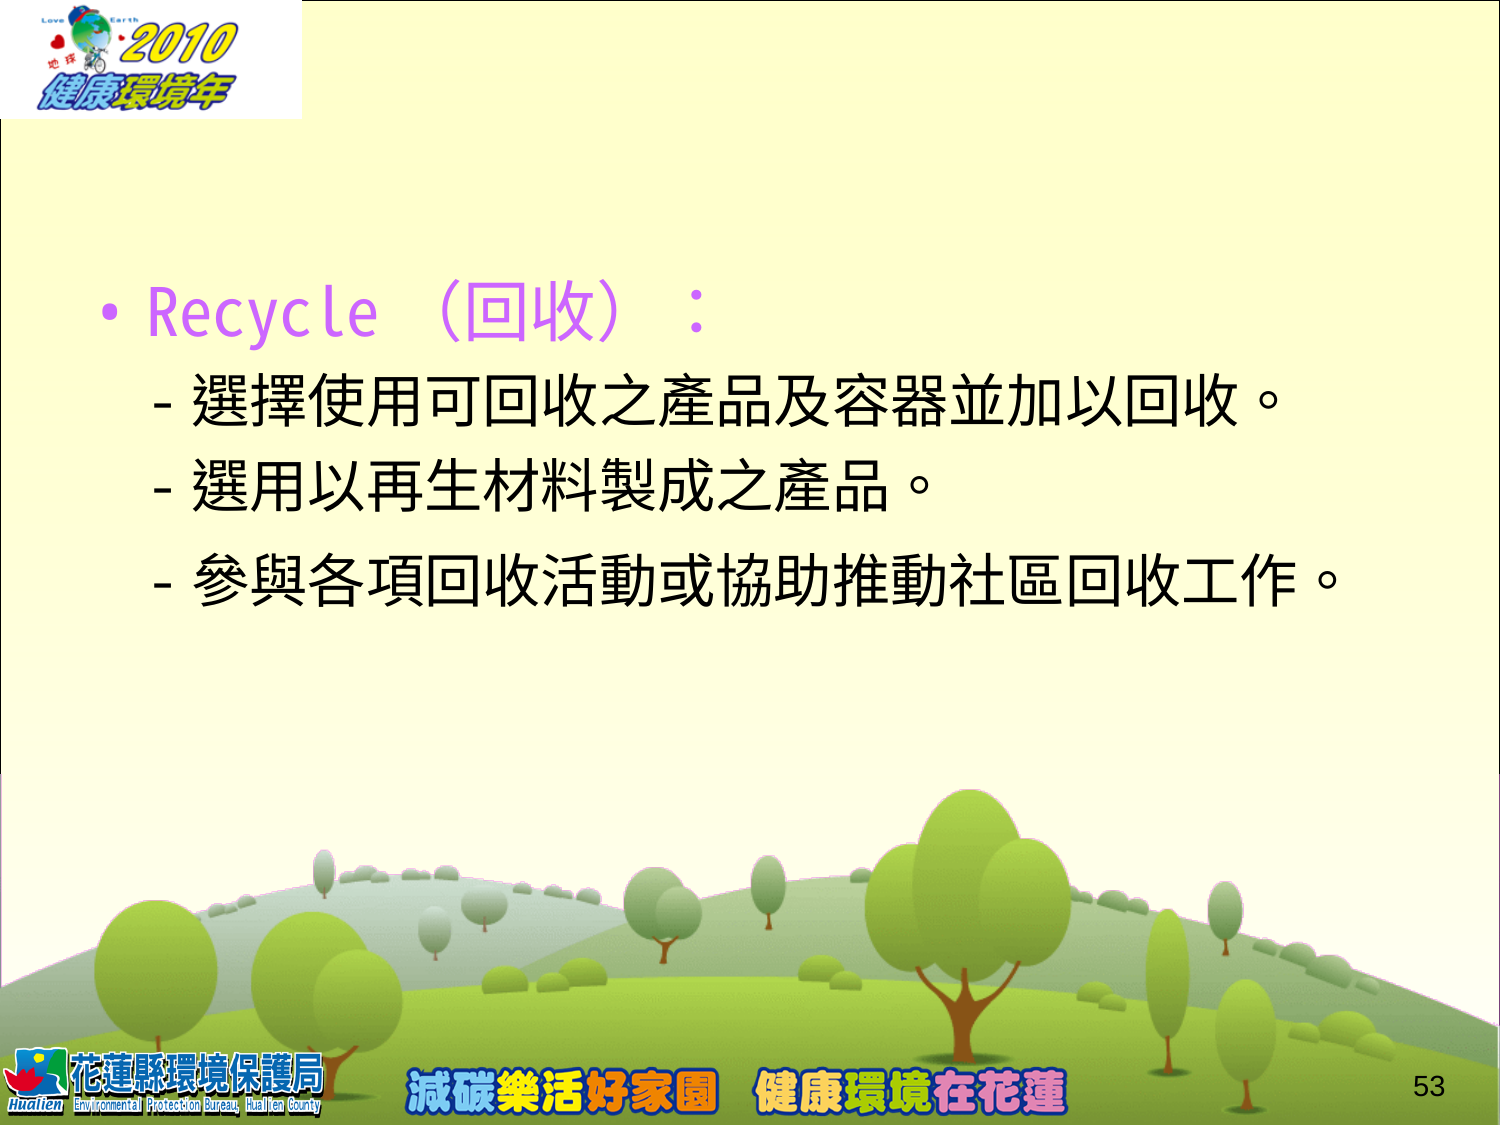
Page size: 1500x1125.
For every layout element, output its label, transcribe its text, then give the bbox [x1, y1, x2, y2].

list Recycle（回收）： -選擇使用可回收之產品及容器並加以回收。 -選用以再生材料製成之產品。 -參與各項回收活動或協助推動社區回收工作。 [75, 262, 1426, 1005]
picture [0, 0, 302, 119]
picture [0, 774, 1500, 1125]
